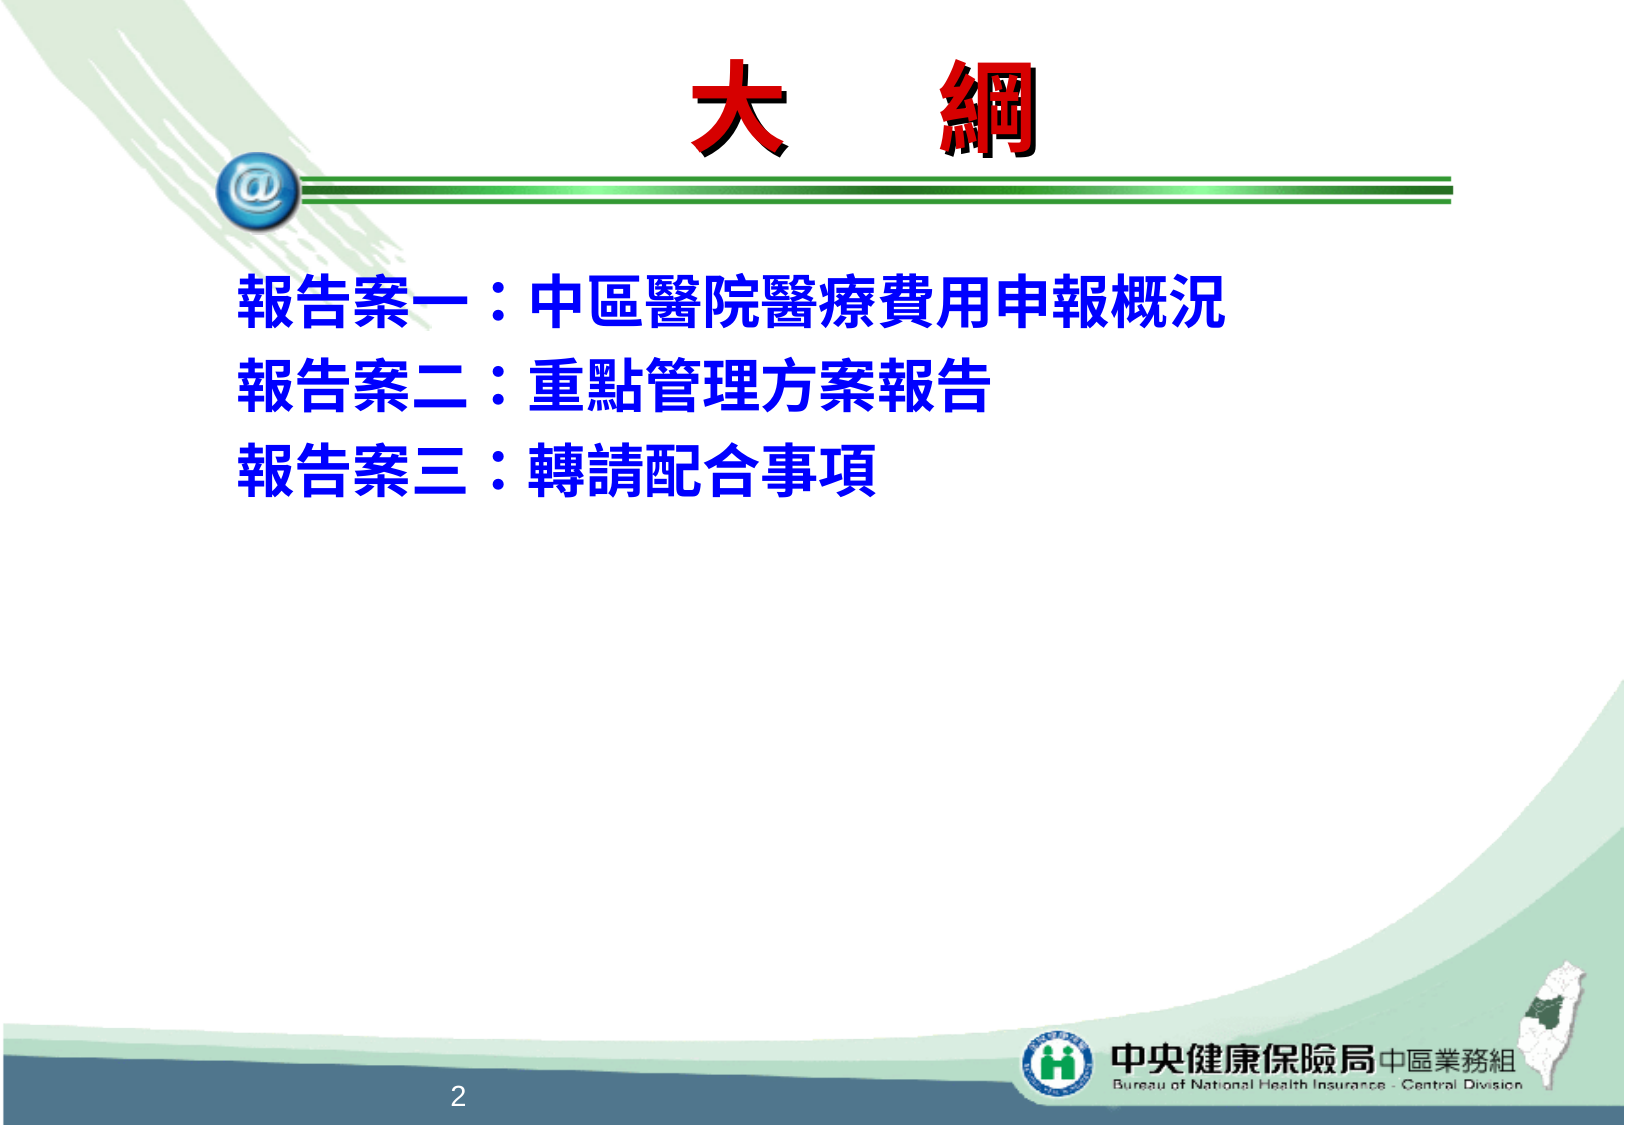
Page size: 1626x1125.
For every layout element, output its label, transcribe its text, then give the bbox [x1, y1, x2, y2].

list 報告案一：中區醫院醫療費用申報概況 報告案二：重點管理方案報告 報告案三：轉請配合事項 [165, 257, 1499, 997]
title 大 綱 [162, 10, 1562, 198]
text_box [435, 1065, 815, 1125]
